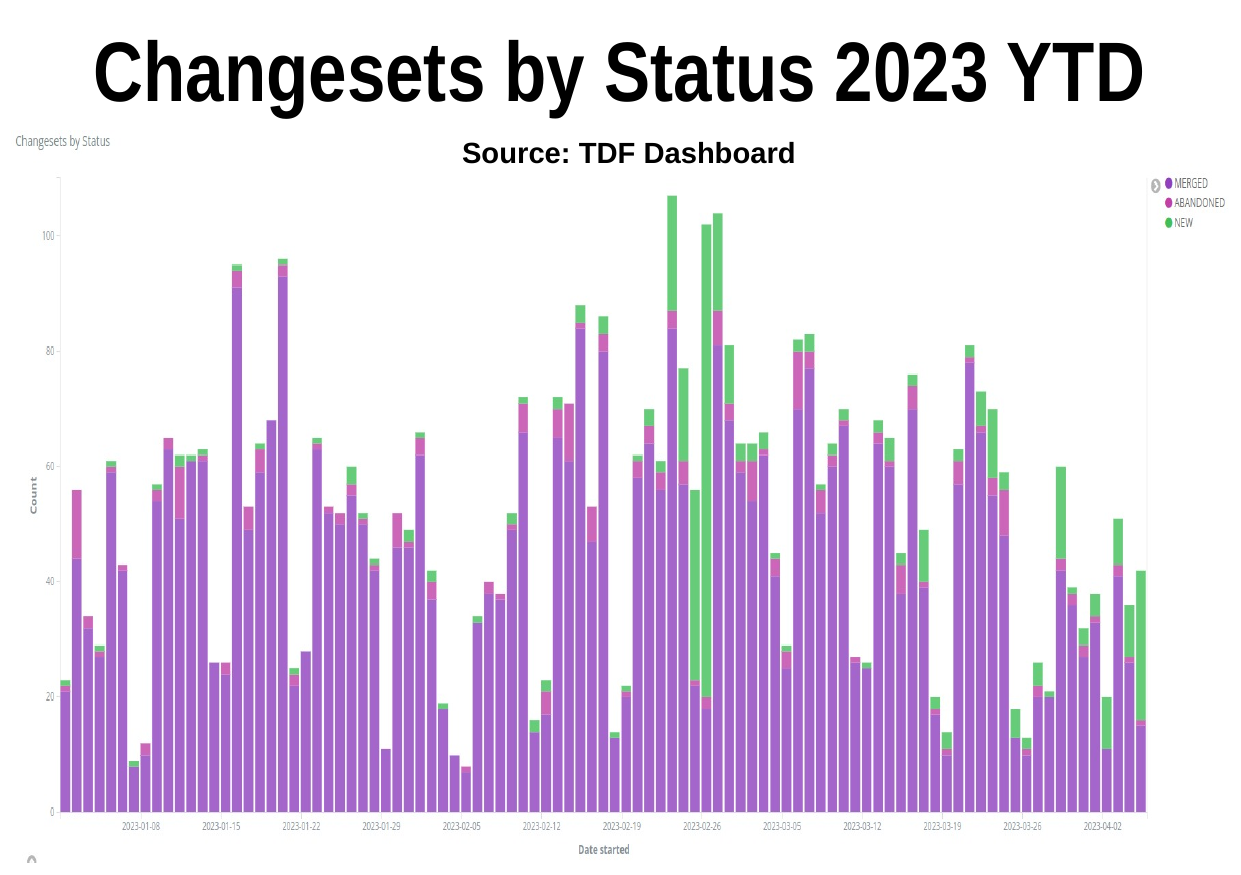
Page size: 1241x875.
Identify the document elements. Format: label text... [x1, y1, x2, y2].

picture [11, 131, 1229, 863]
text_box Source: TDF Dashboard [447, 130, 812, 184]
title Changesets by Status 2023 YTD [11, 12, 1229, 131]
